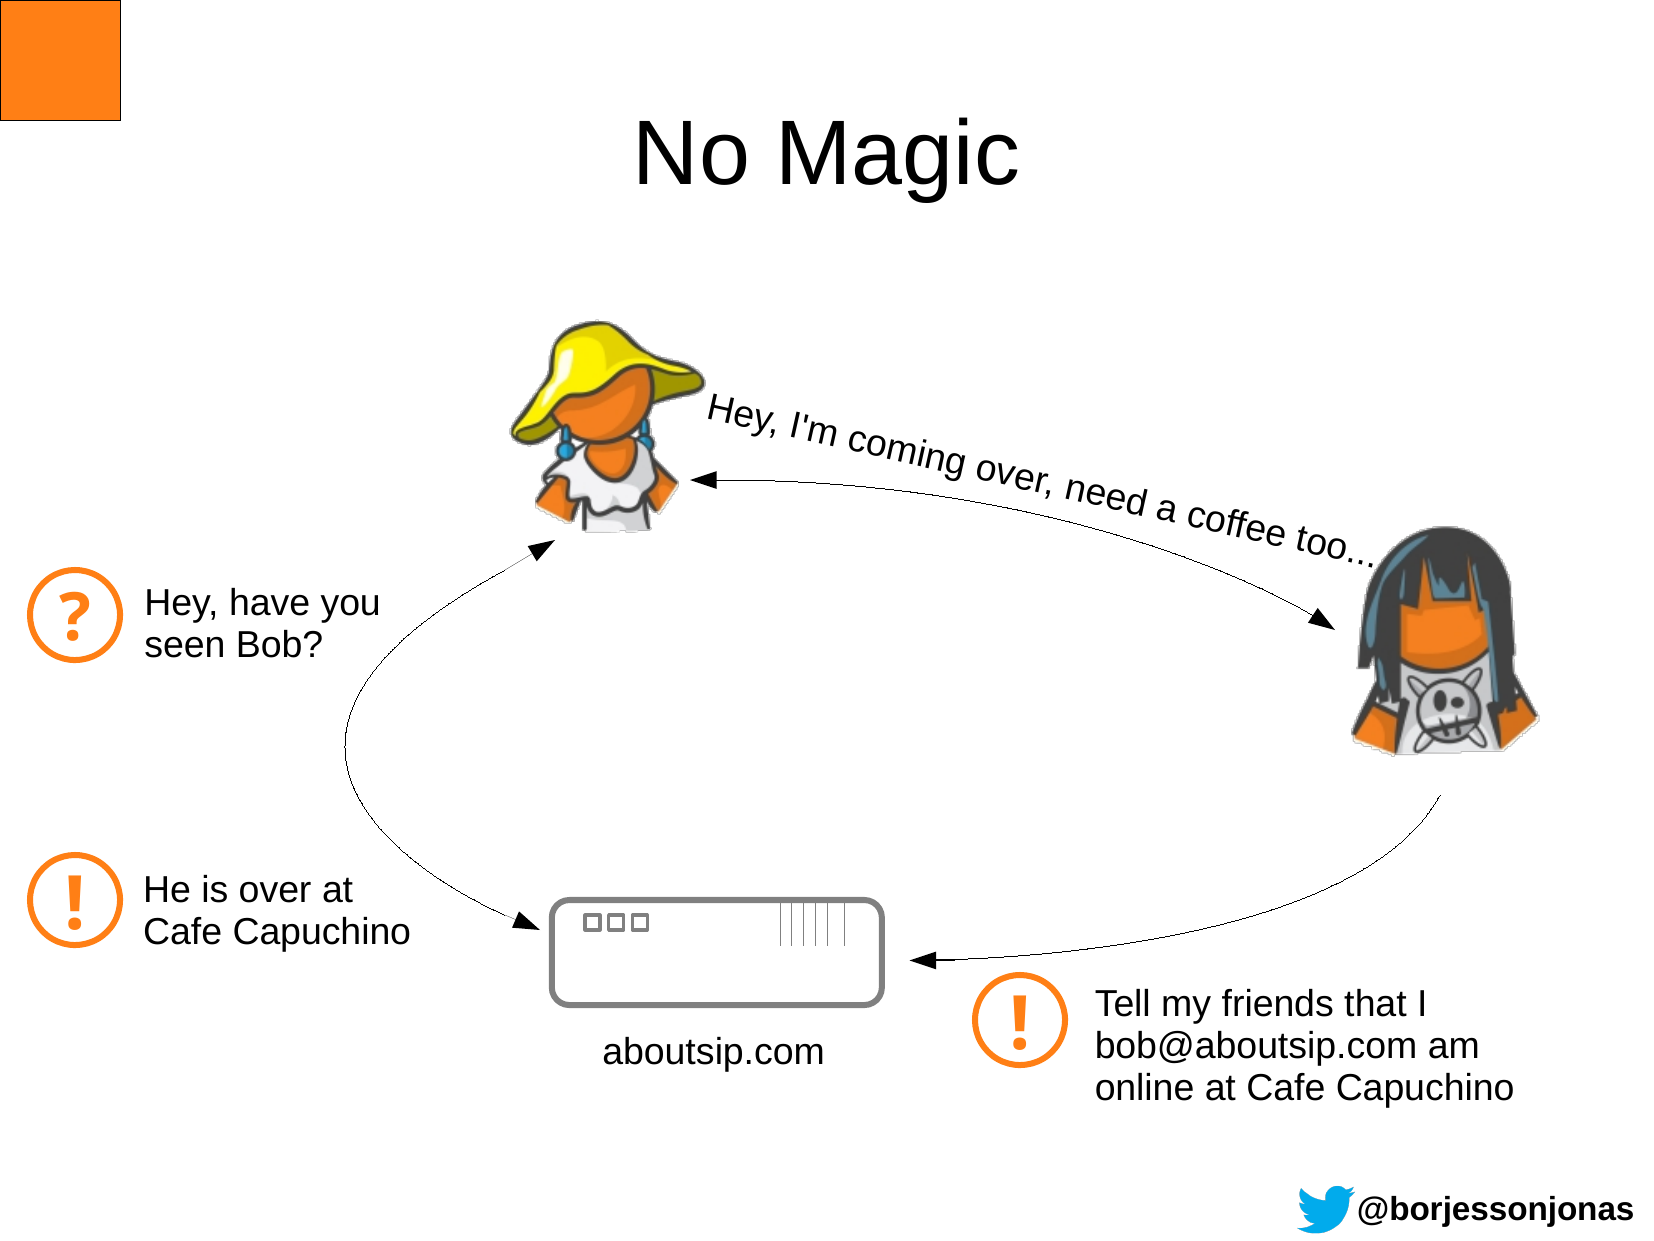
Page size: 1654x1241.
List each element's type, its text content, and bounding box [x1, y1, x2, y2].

text_box Hey, have you seen Bob? [129, 573, 407, 673]
text_box ? [30, 570, 121, 661]
title No Magic [82, 49, 1571, 257]
text_box He is over at Cafe Capuchino [128, 861, 426, 961]
text_box Tell my friends that I bob@aboutsip.com am online at Cafe Capuchino [1080, 975, 1530, 1116]
picture [495, 314, 721, 541]
text_box [551, 900, 882, 1006]
text_box ! [30, 855, 121, 946]
text_box ! [975, 975, 1066, 1066]
picture [1277, 1160, 1375, 1241]
text_box aboutsip.com [587, 1023, 841, 1081]
picture [1312, 517, 1561, 766]
text_box Hey, I'm coming over, need a coffee too... [675, 375, 1420, 648]
